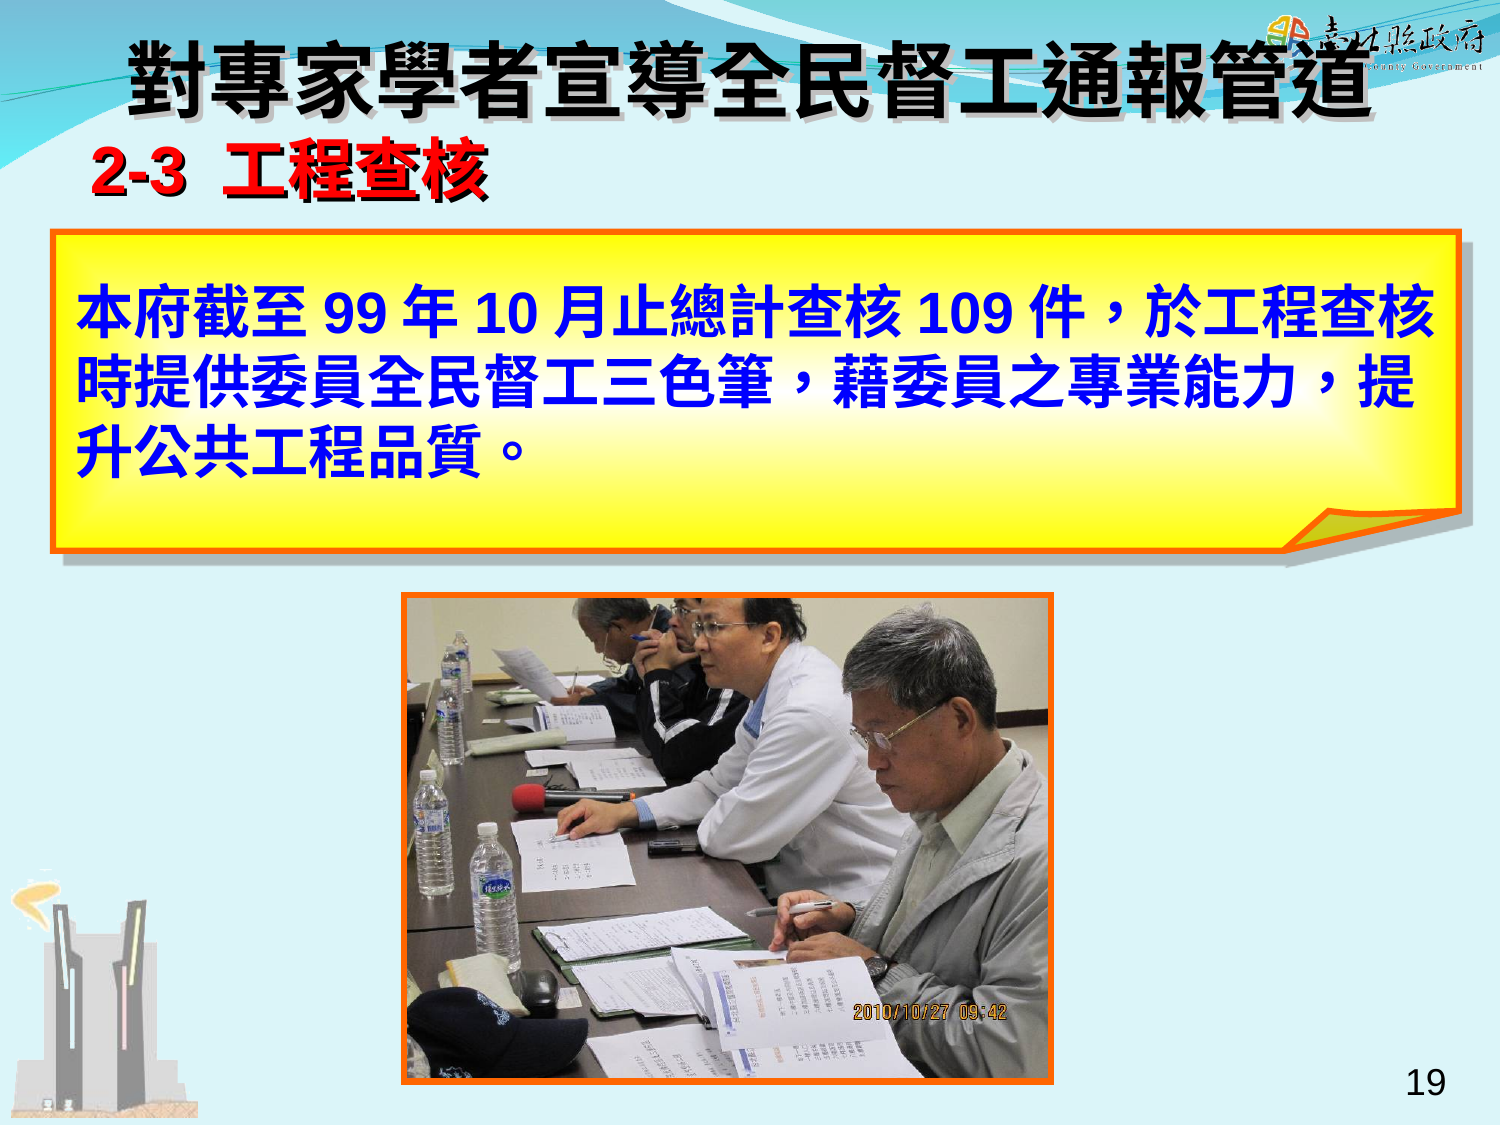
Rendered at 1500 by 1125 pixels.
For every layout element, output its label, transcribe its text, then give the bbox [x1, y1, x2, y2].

picture [0, 0, 1500, 102]
title 對專家學者宣導全民督工通報管道 [75, 19, 1426, 113]
picture [11, 869, 198, 1118]
picture [407, 597, 1048, 1079]
list 2-3 工程查核 [75, 113, 1426, 220]
text_box 本府截至99年10月止總計查核109件，於工程查核時提供委員全民督工三色筆，藉委員之專業能力，提升公共工程品質。 [53, 231, 1459, 551]
